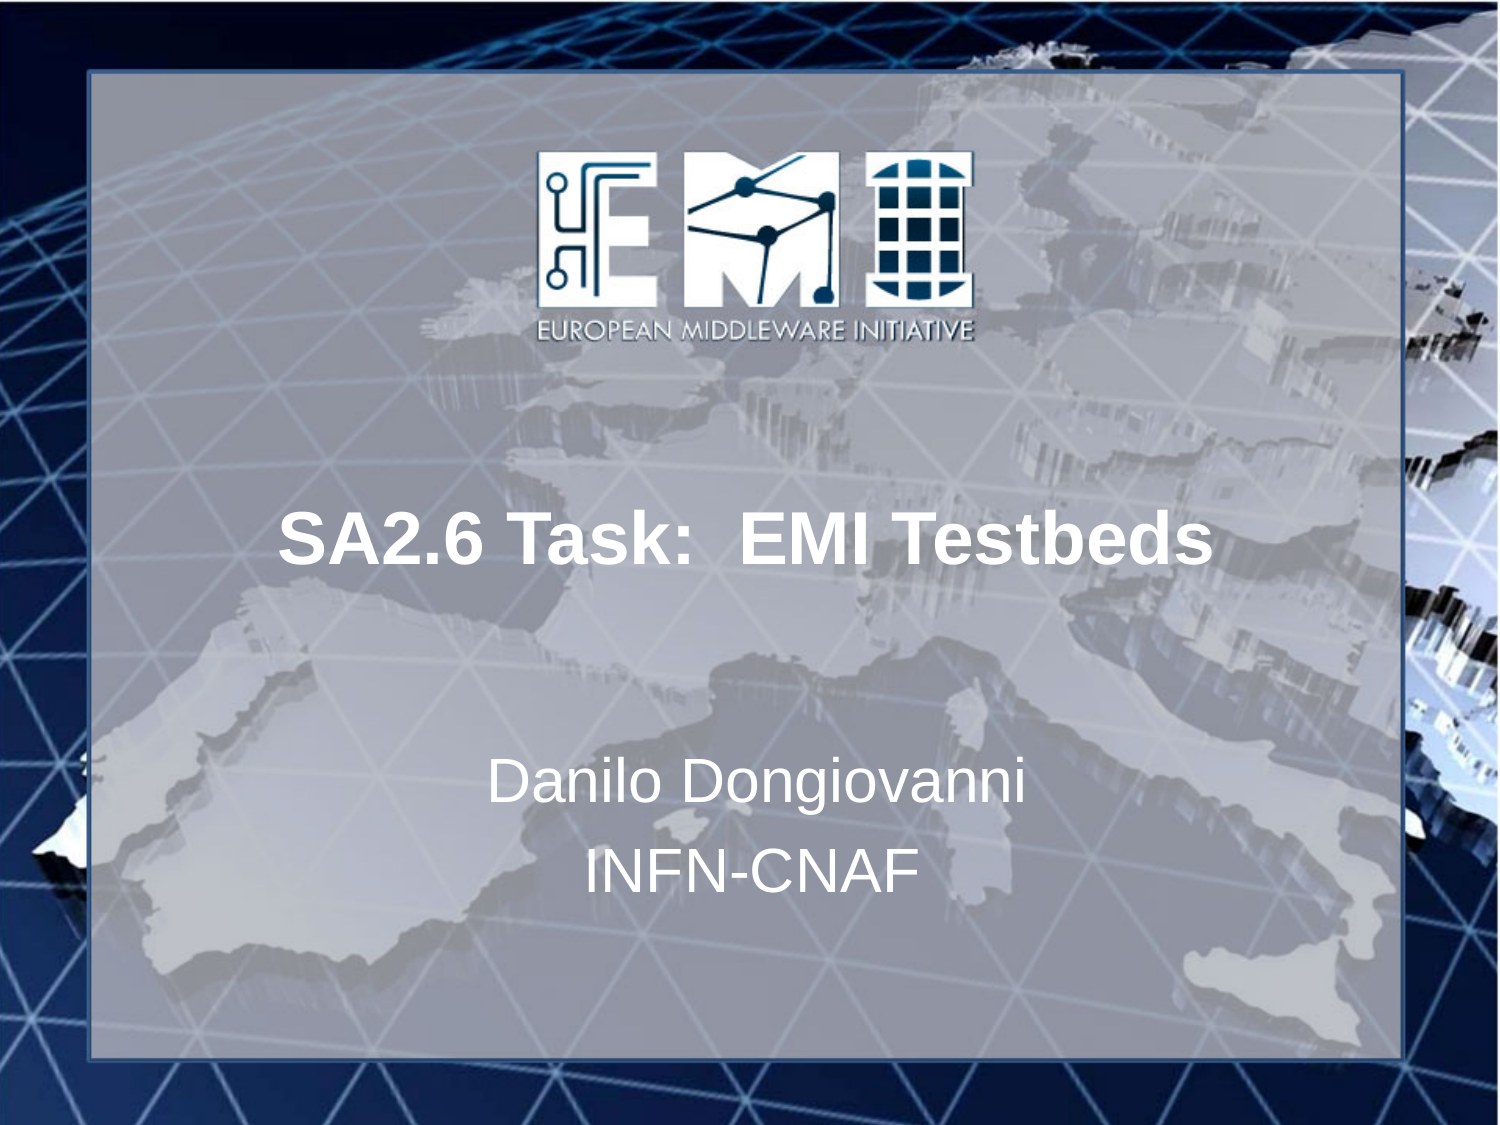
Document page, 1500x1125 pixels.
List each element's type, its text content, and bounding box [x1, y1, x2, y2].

text_box Danilo Dongiovanni INFN-CNAF [224, 732, 1280, 1020]
title SA2.6 Task: EMI Testbeds [109, 481, 1385, 687]
picture [0, 0, 1500, 1125]
